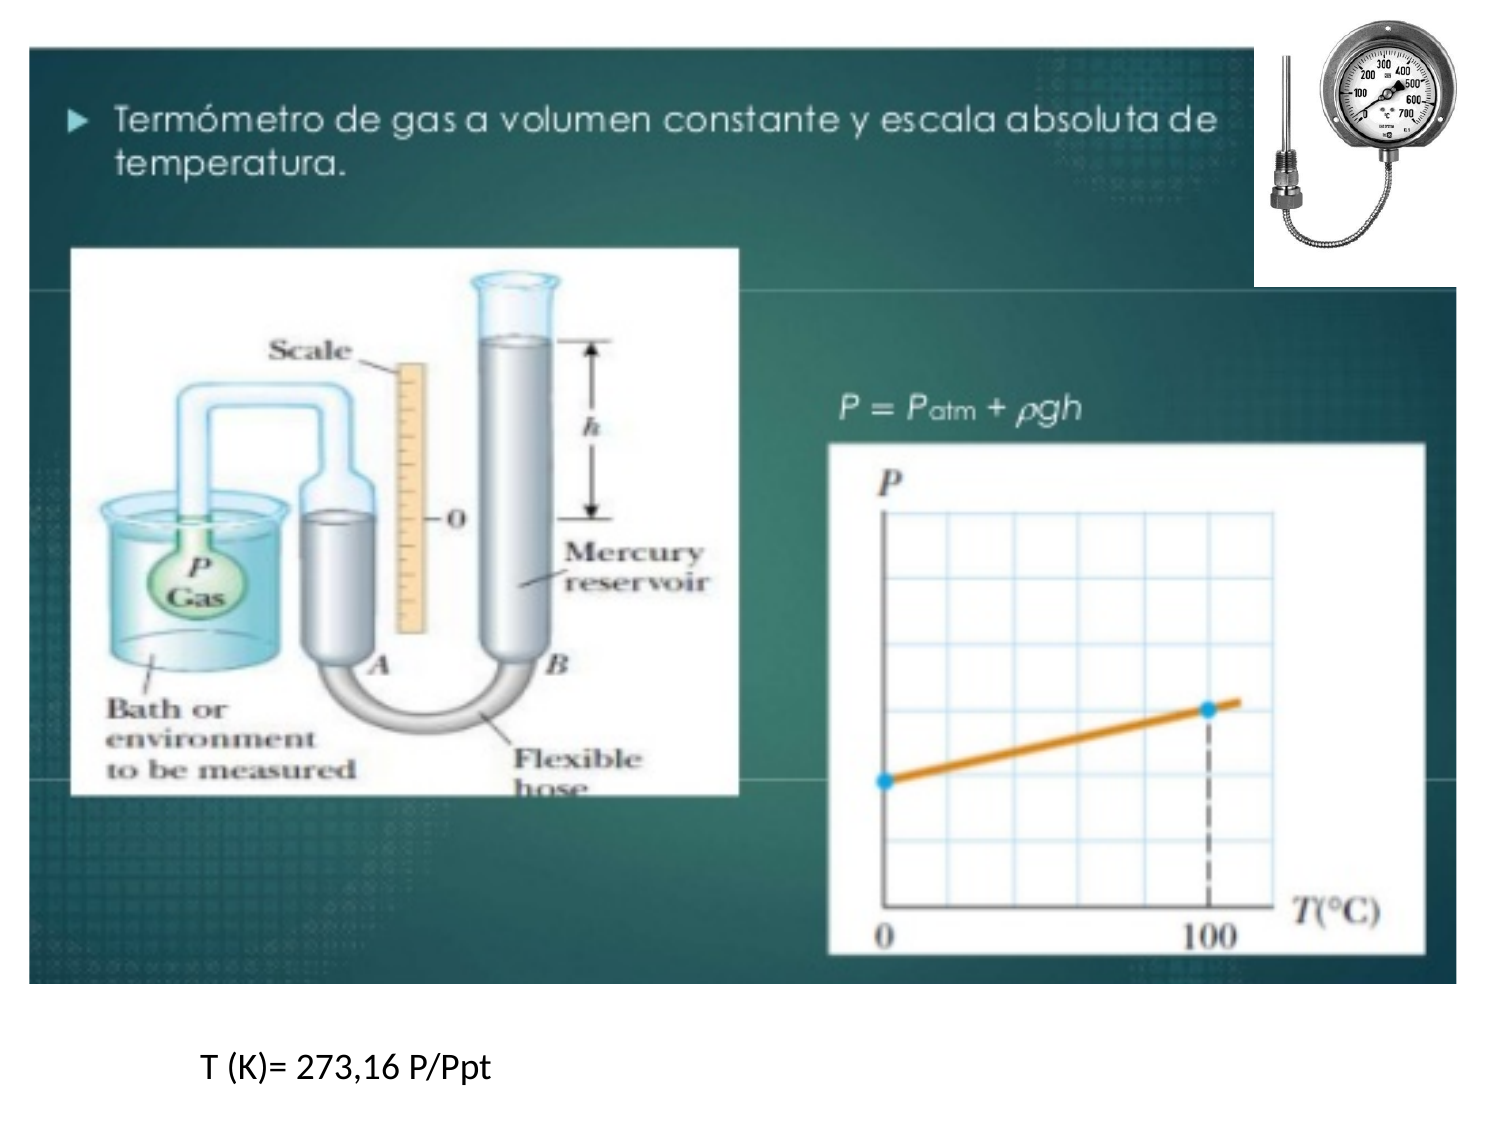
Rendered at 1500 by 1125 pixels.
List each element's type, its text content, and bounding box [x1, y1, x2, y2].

text_box T (K)= 273,16 P/Ppt [185, 1034, 507, 1095]
picture [29, 0, 1469, 984]
